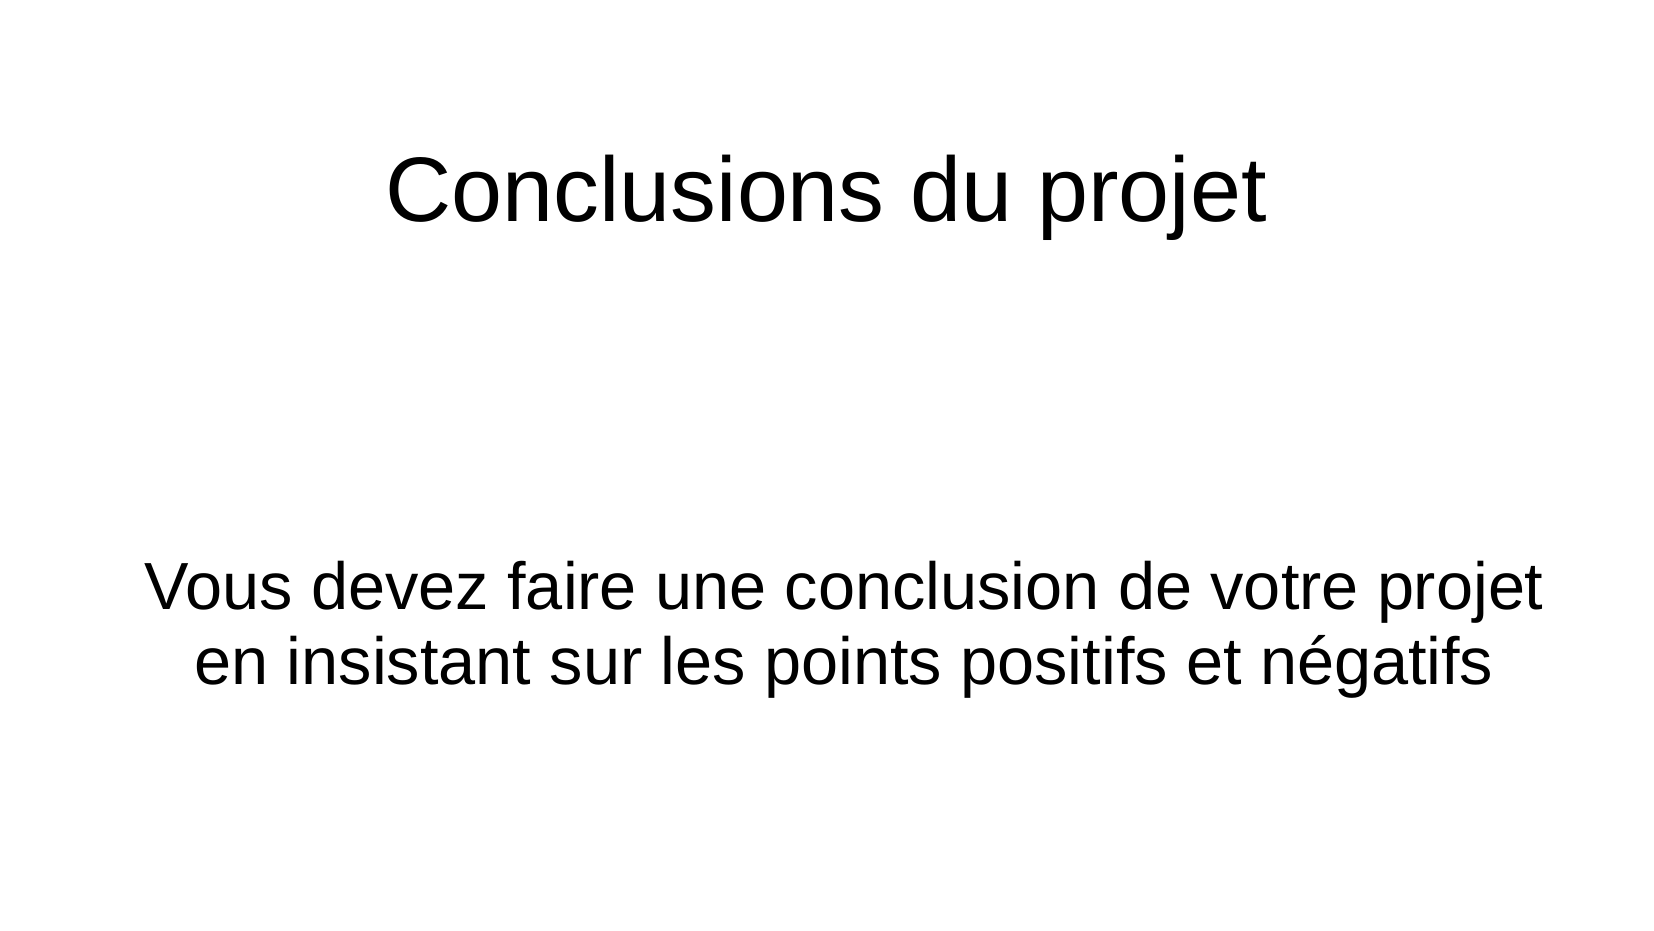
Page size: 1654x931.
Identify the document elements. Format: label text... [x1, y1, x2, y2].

title Conclusions du projet [82, 35, 1571, 344]
list Vous devez faire une conclusion de votre projet en insistant sur les points positifs et négatifs [82, 354, 1571, 894]
